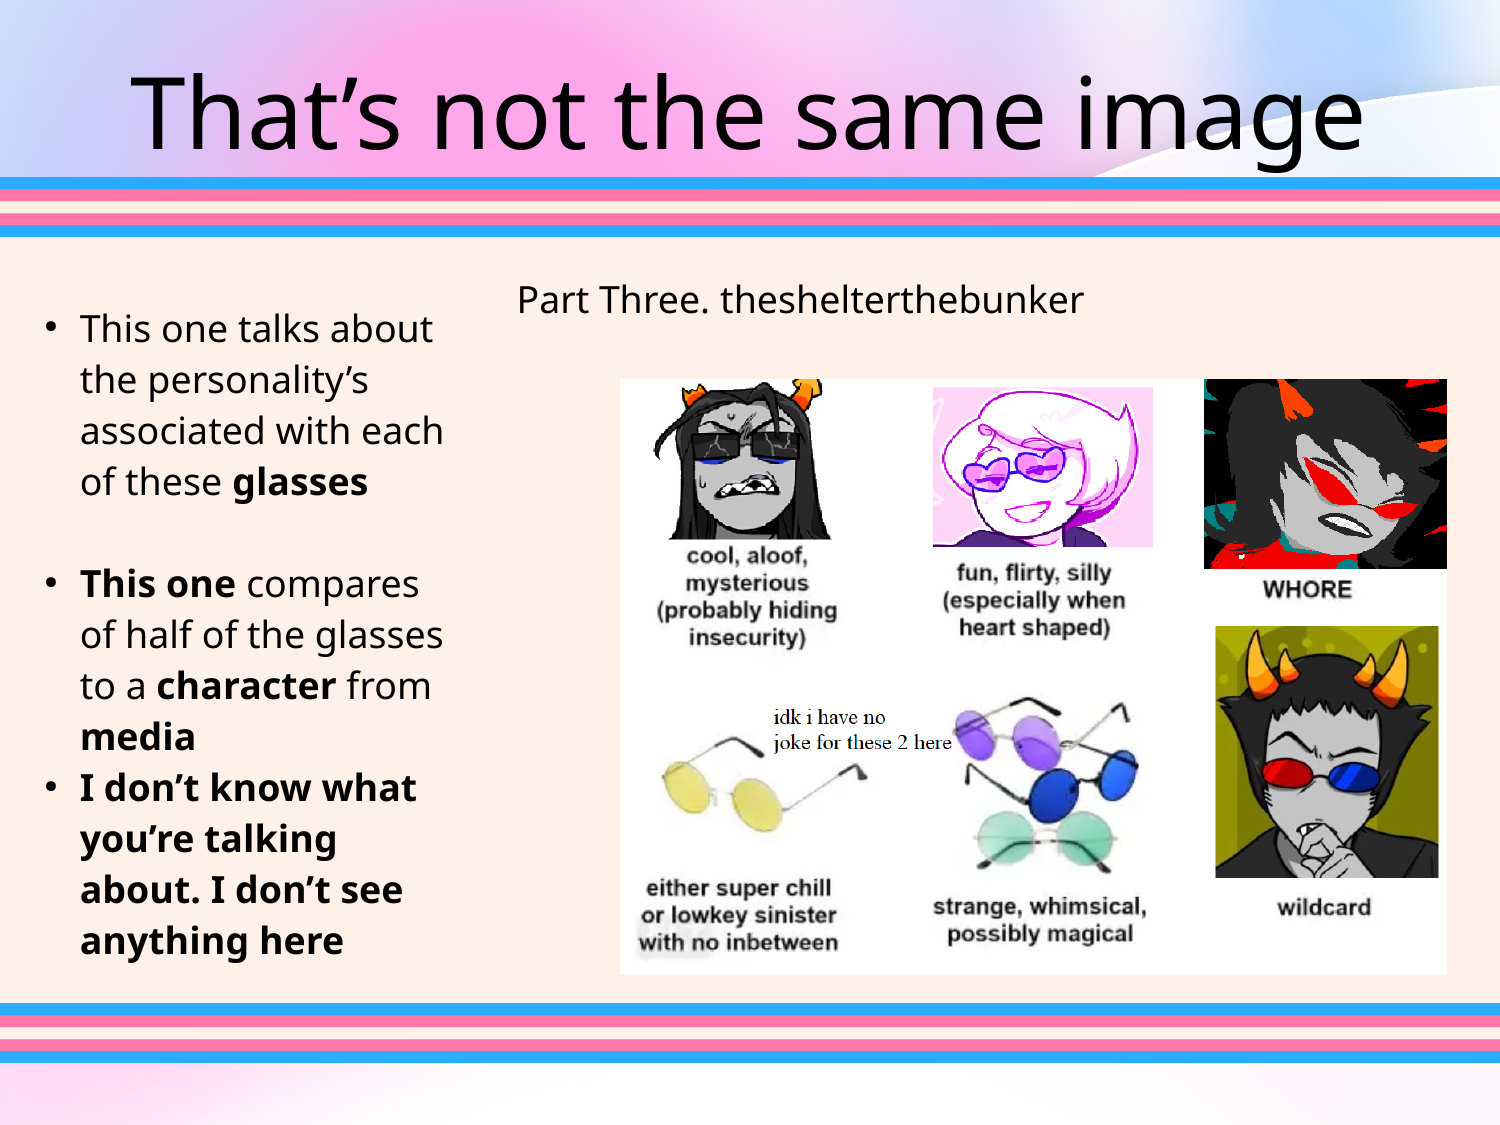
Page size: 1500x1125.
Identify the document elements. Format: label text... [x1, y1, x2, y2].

text_box Part Three. theshelterthebunker [501, 266, 1477, 443]
text_box This one talks about the personality’s associated with each of these glasses This one compares of half of the glasses to a character from media I don’t know what you’re talking about. I don’t see anything here [29, 295, 473, 945]
title That’s not the same image [73, 43, 1424, 177]
picture [0, 0, 1500, 1125]
